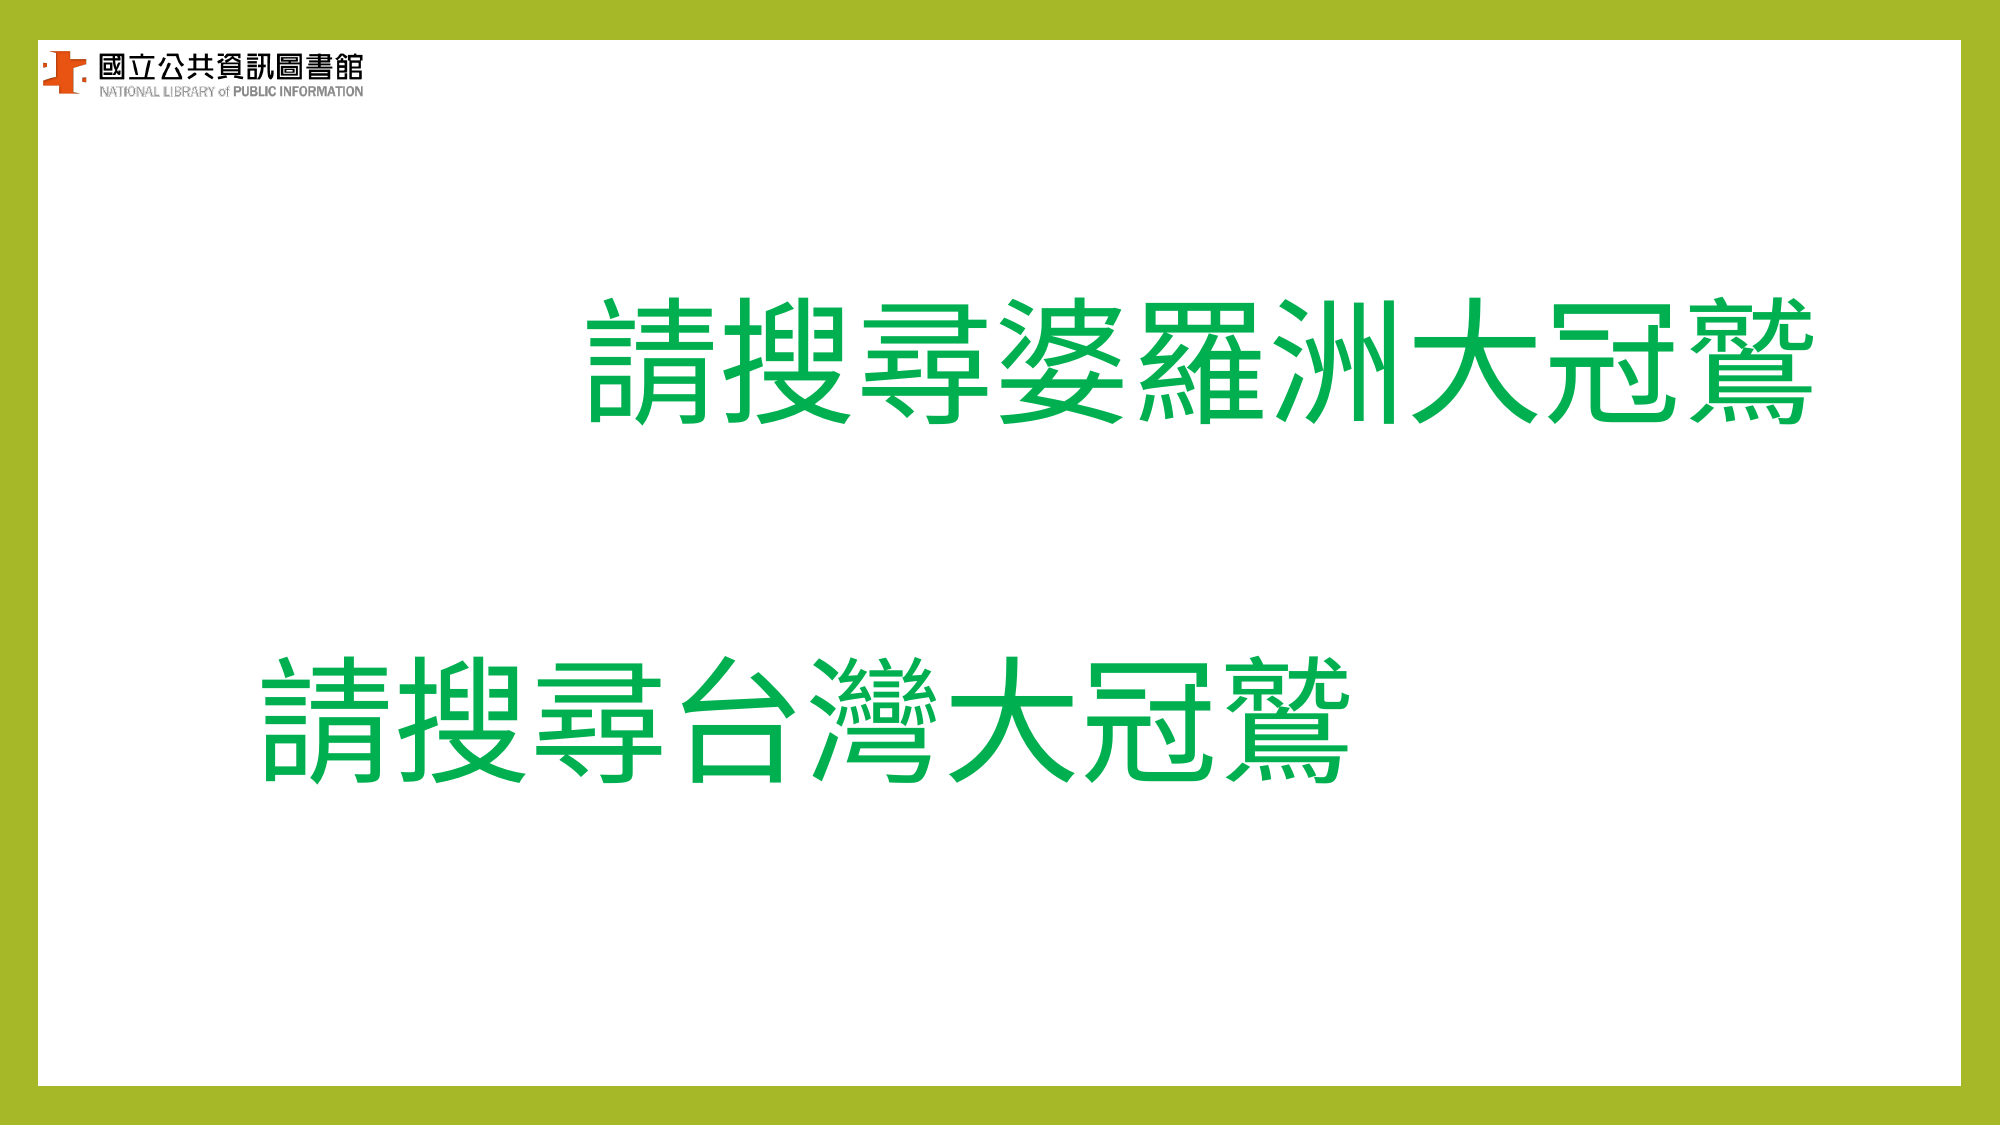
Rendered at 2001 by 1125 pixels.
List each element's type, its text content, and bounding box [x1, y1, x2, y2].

text_box 請搜尋台灣大冠鷲 [241, 627, 1383, 810]
text_box 請搜尋婆羅洲大冠鷲 [566, 268, 1847, 451]
